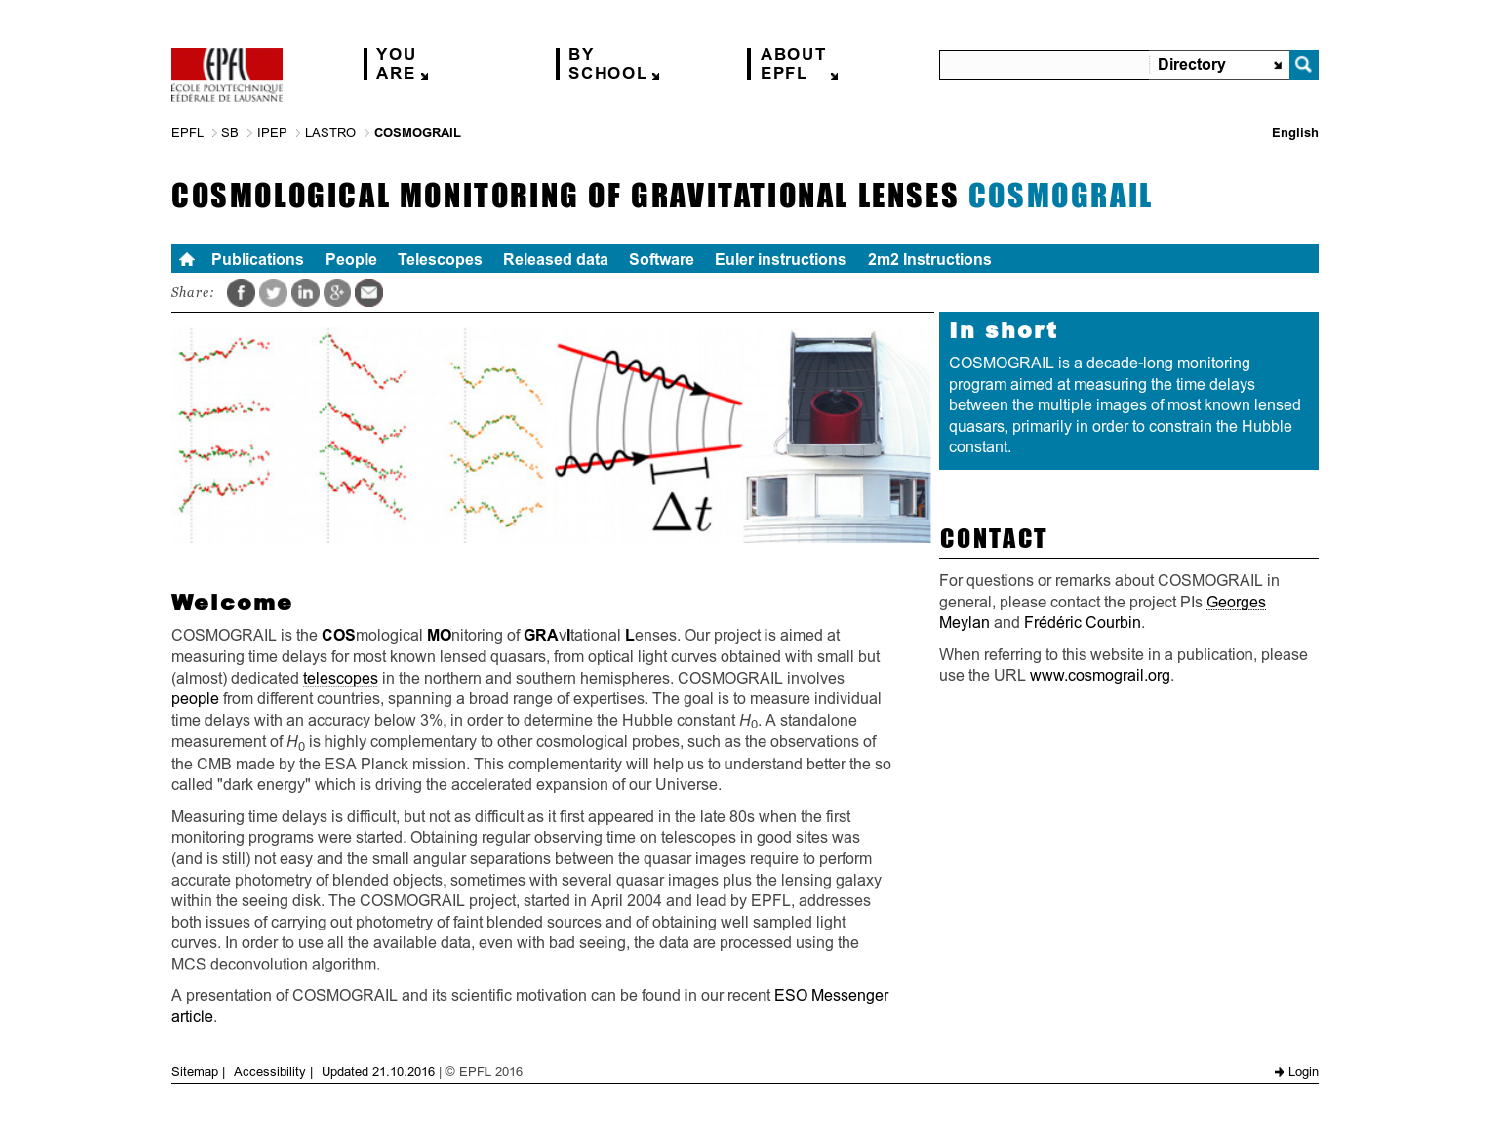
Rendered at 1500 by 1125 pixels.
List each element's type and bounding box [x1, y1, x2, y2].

picture [166, 40, 1325, 1091]
